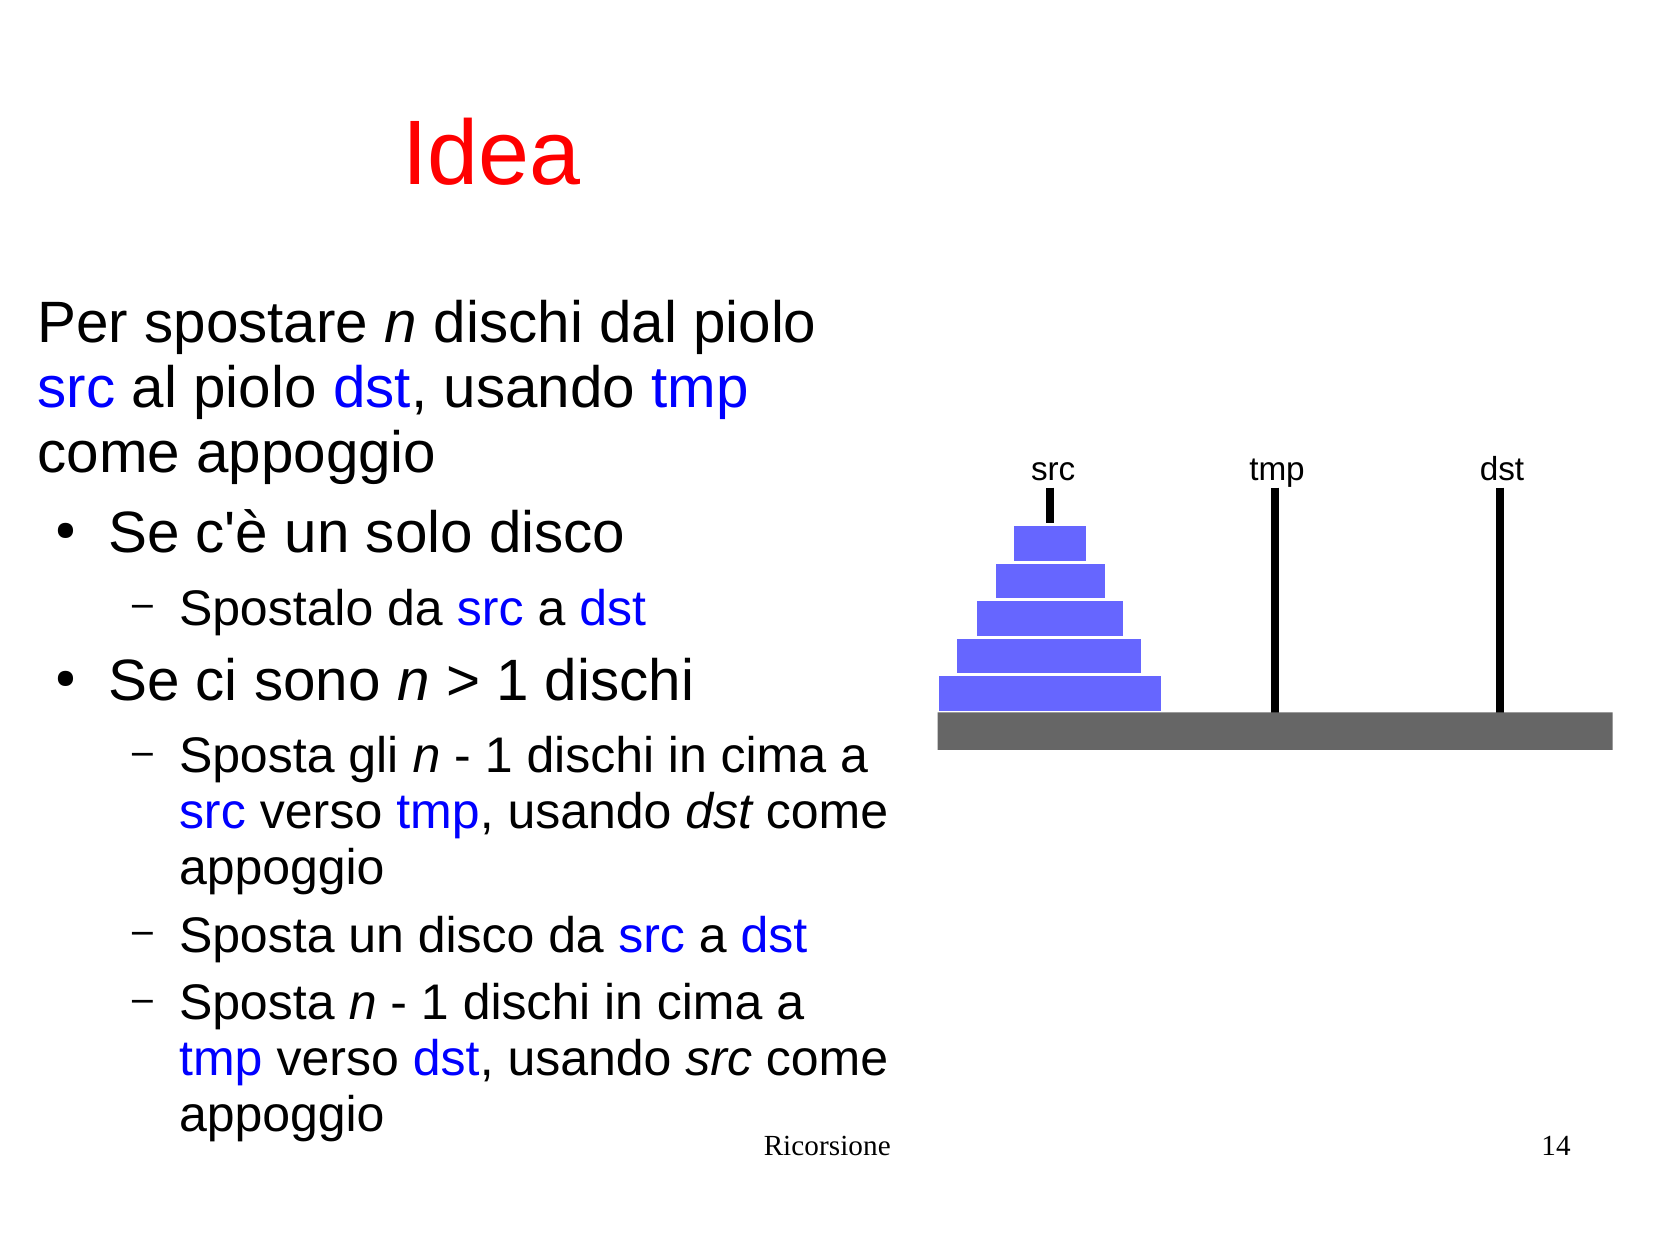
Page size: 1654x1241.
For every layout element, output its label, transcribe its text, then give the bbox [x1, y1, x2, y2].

title Idea [82, 49, 901, 257]
text_box tmp [1249, 450, 1306, 488]
list Per spostare n dischi dal piolo src al piolo dst, usando tmp come appoggio Se c'è un solo disco Spostalo da src a dst Se ci sono n > 1 dischi Sposta gli n - 1 dischi in cima a src verso tmp, usando dst come appoggio Sposta un disco da src a dst Sposta n - 1 dischi in cima a tmp verso dst, usando src come appoggio [37, 290, 901, 1148]
text_box [937, 524, 1613, 750]
text_box src [1031, 450, 1076, 488]
text_box dst [1479, 450, 1525, 488]
